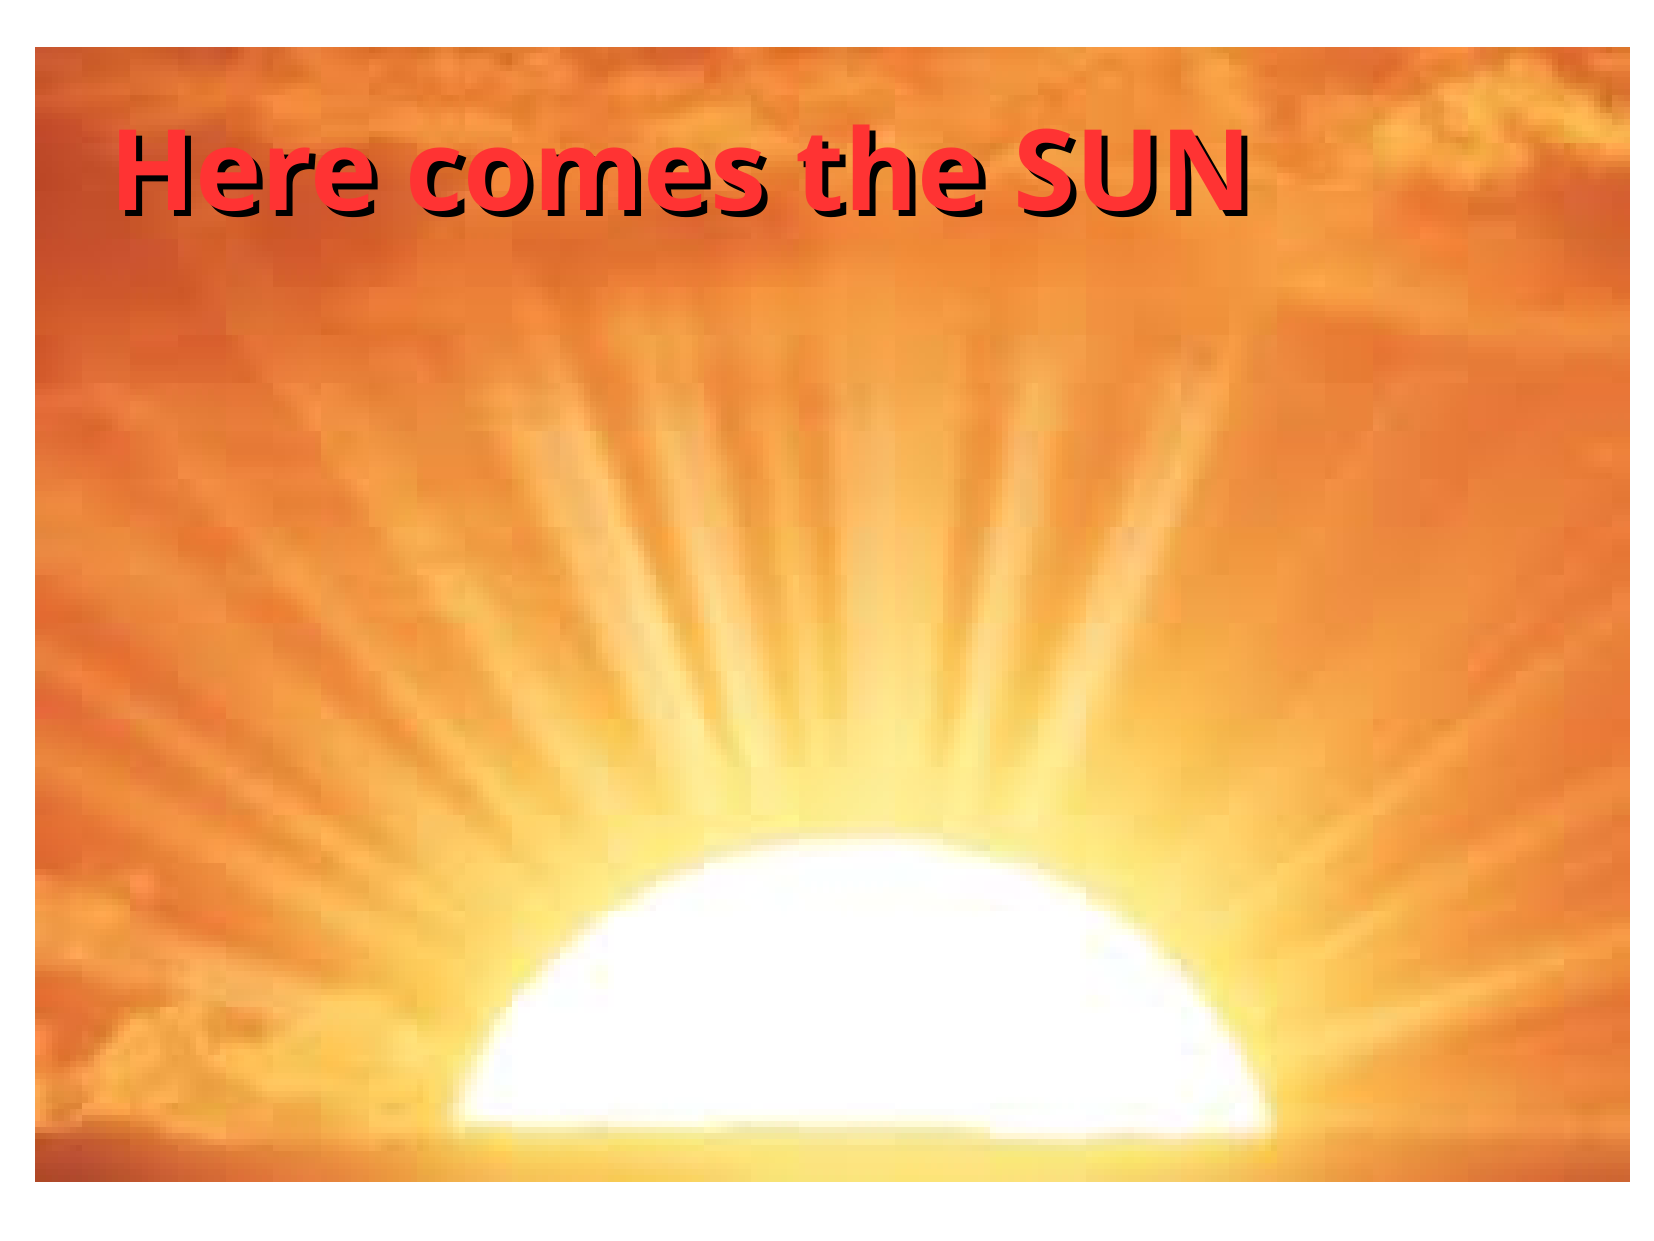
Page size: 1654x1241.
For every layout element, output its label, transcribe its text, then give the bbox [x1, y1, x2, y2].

picture [35, 47, 1630, 1182]
text_box Here comes the SUN [94, 82, 1601, 377]
